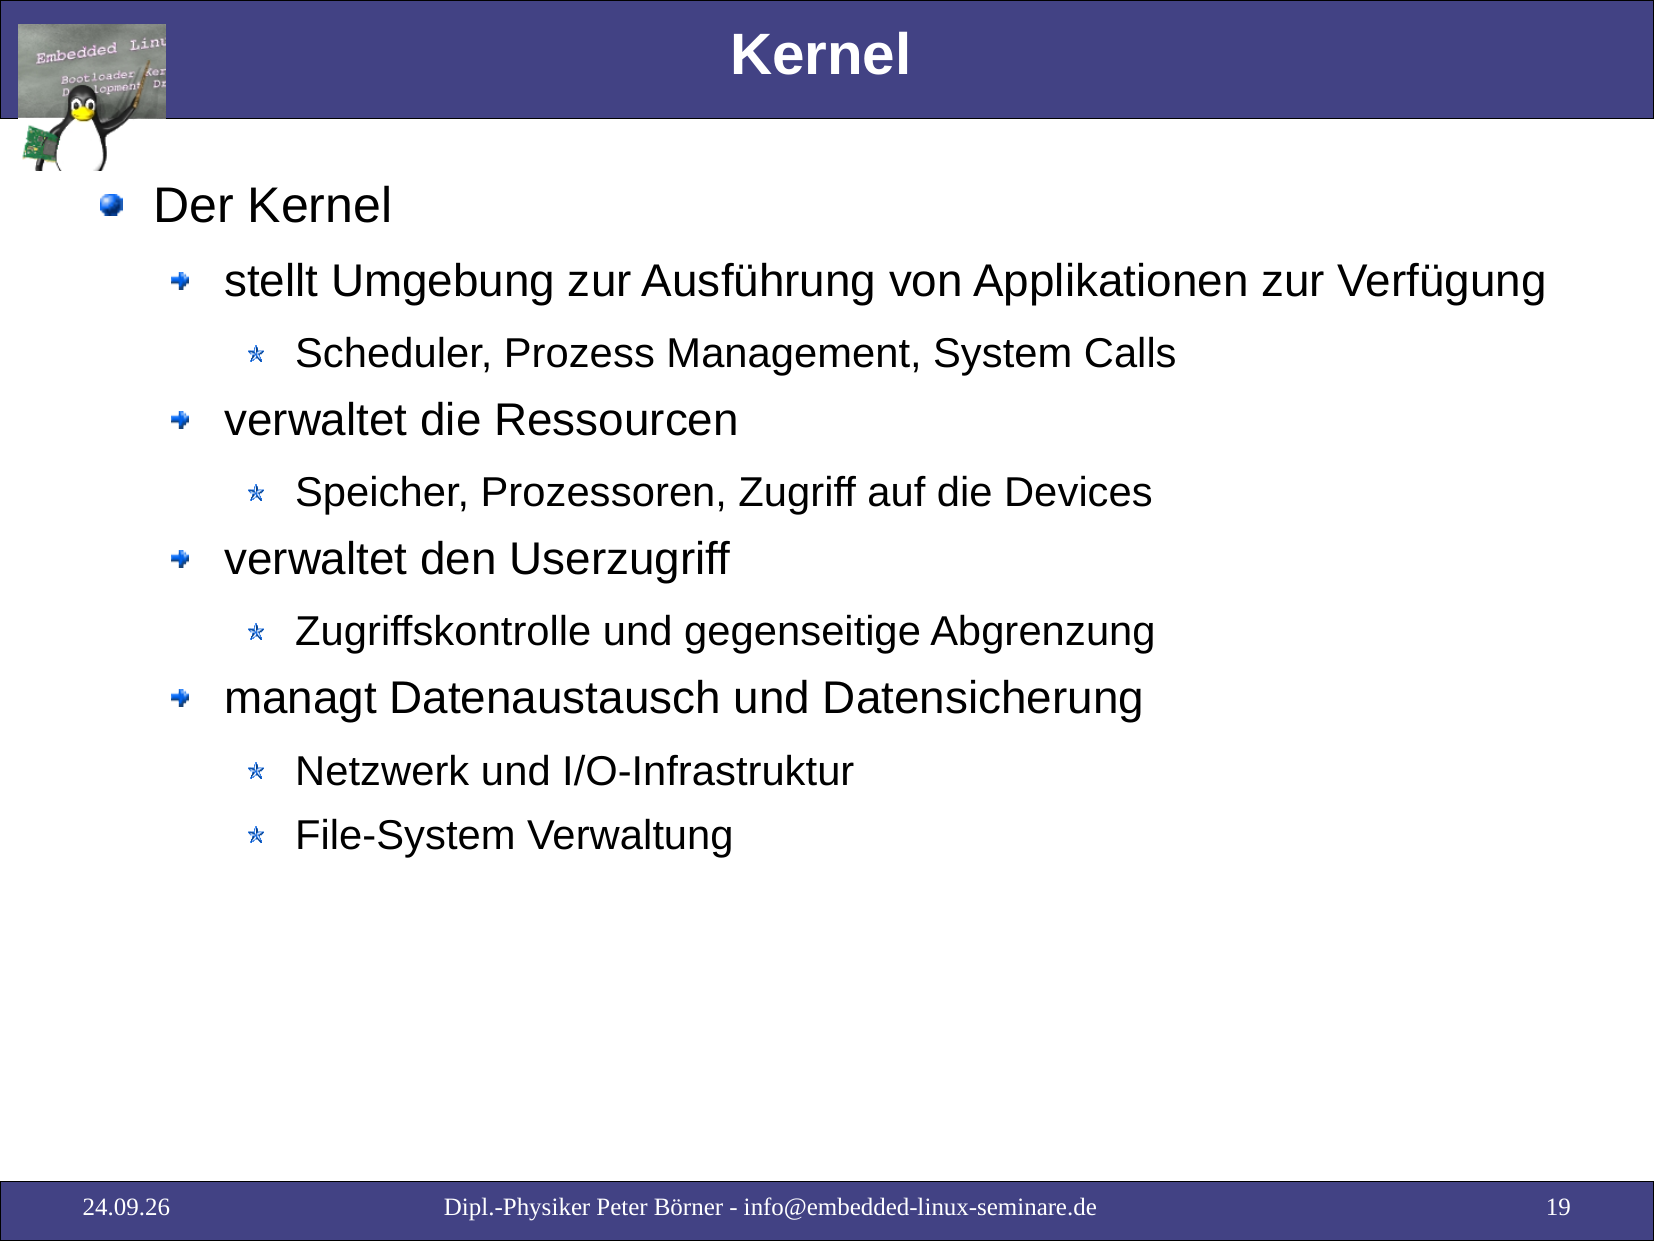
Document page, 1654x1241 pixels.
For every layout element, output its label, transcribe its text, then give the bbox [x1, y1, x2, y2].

picture [18, 24, 166, 171]
list Der Kernel stellt Umgebung zur Ausführung von Applikationen zur Verfügung Scheduler, Prozess Management, System Calls verwaltet die Ressourcen Speicher, Prozessoren, Zugriff auf die Devices verwaltet den Userzugriff Zugriffskontrolle und gegenseitige Abgrenzung managt Datenaustausch und Datensicherung Netzwerk und I/O-Infrastruktur File-System Verwaltung [82, 177, 1571, 1149]
title Kernel [76, 19, 1565, 89]
